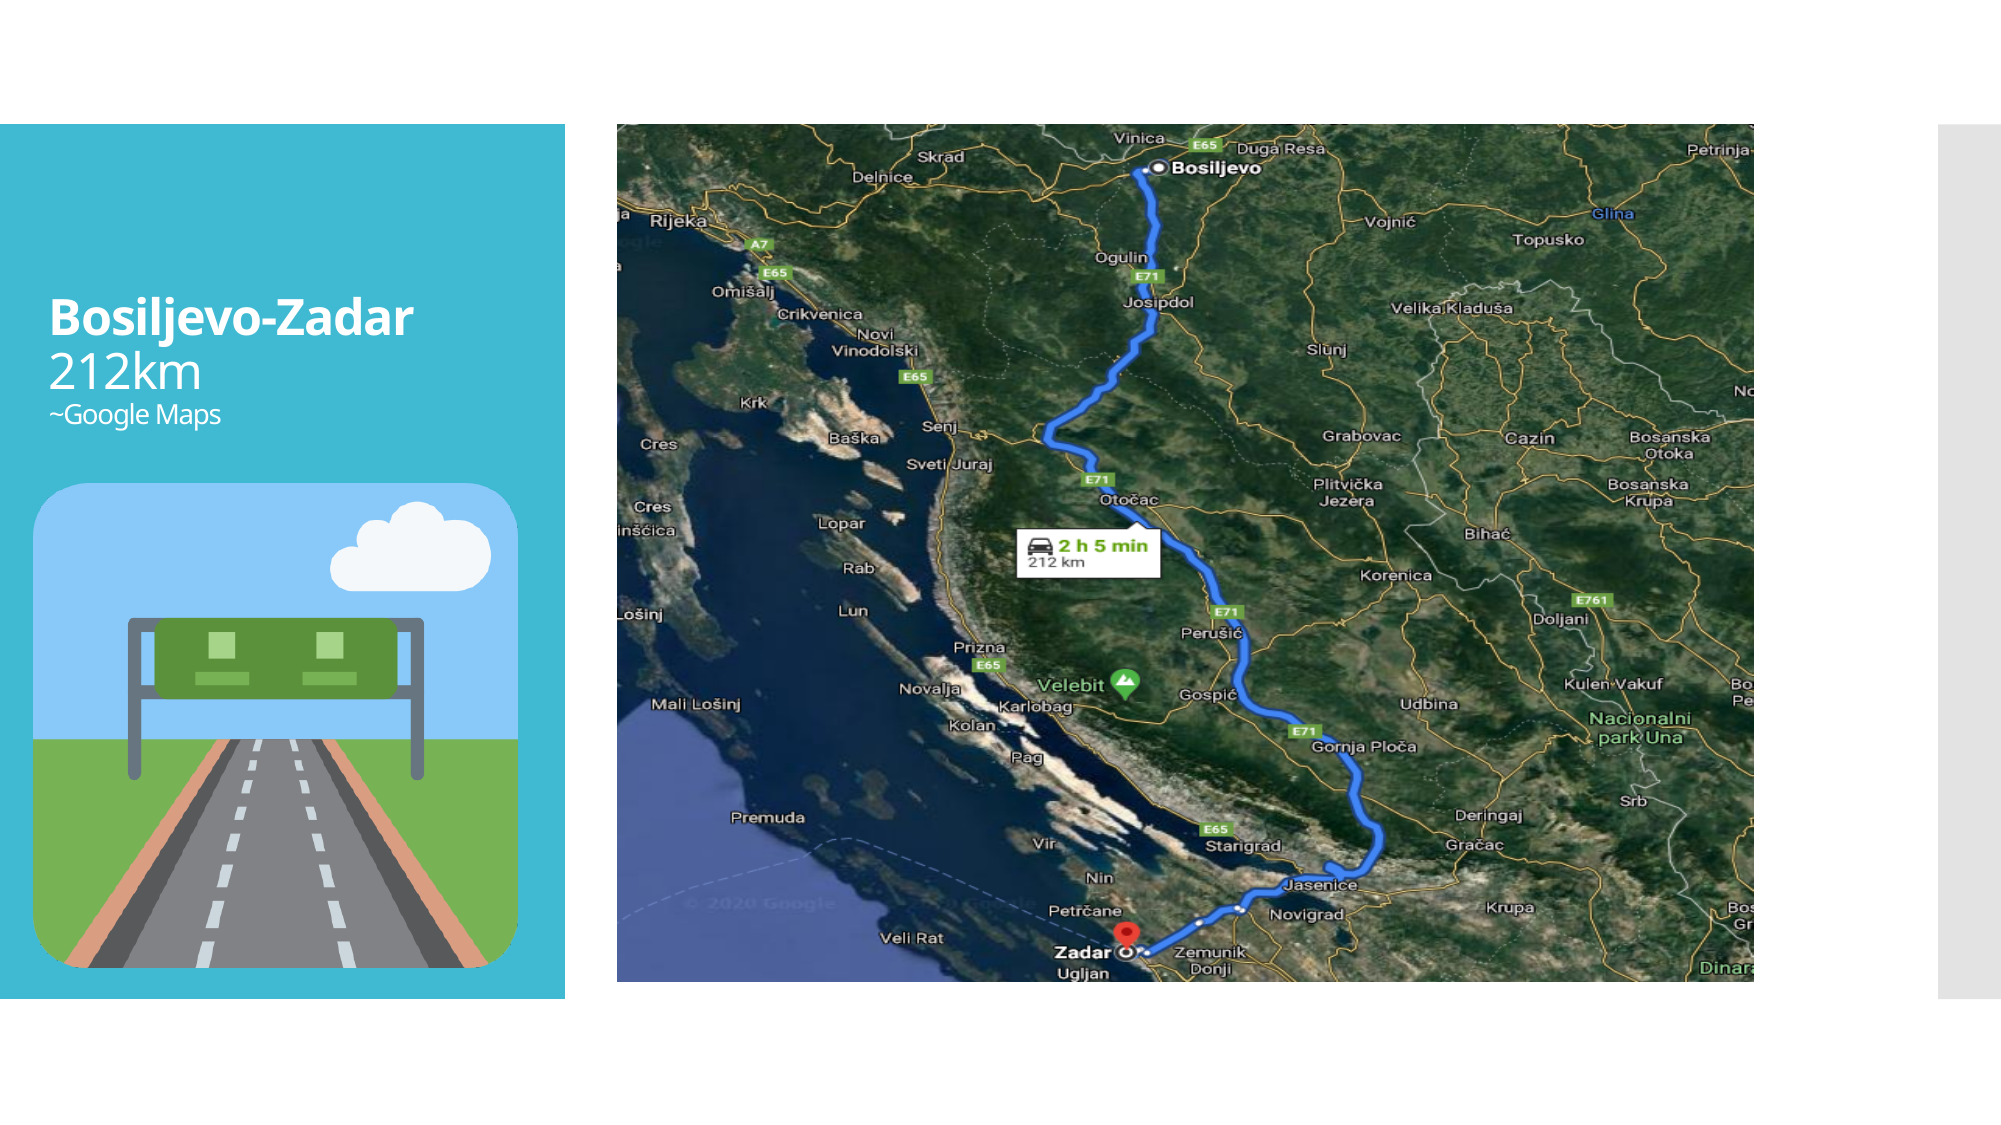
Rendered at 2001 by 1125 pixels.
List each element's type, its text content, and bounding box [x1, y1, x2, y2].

title Bosiljevo-Zadar 212km ~Google Maps [33, 175, 518, 483]
picture [617, 125, 1754, 982]
picture [33, 483, 518, 968]
